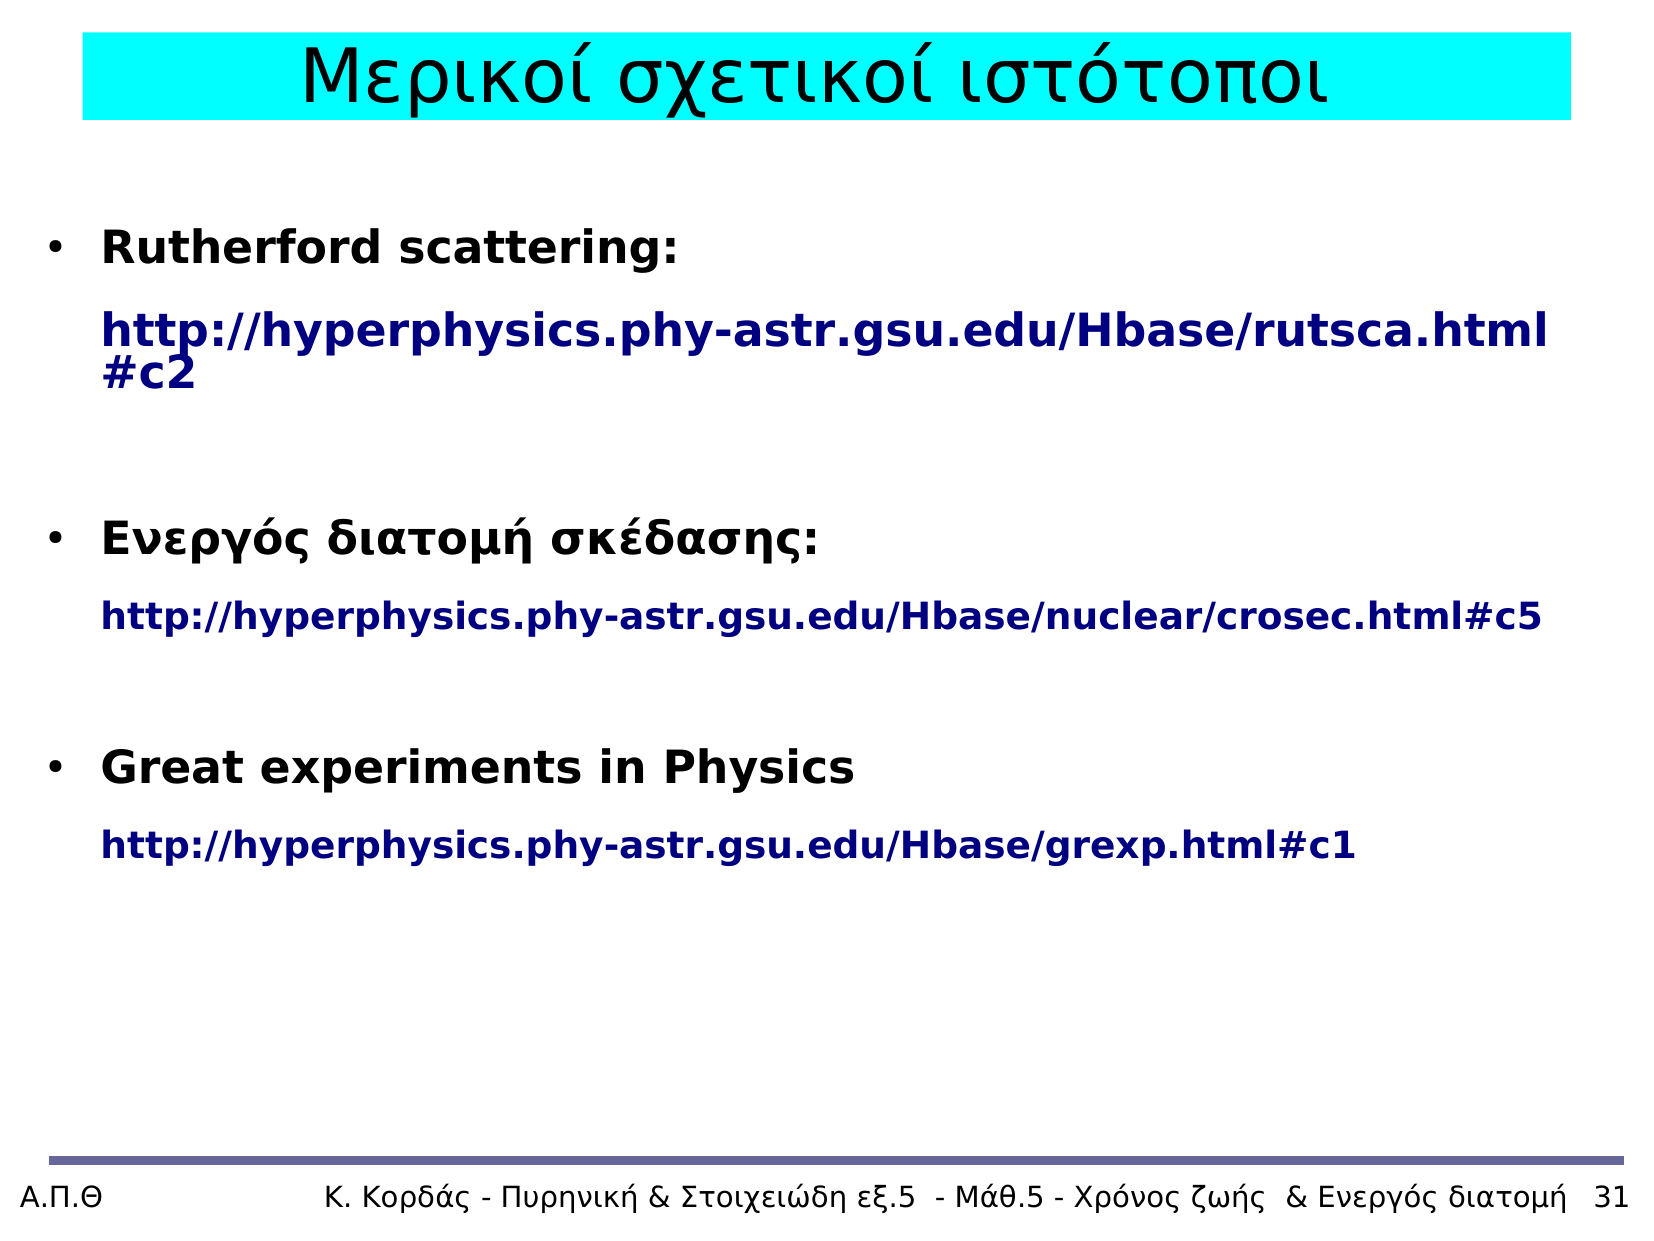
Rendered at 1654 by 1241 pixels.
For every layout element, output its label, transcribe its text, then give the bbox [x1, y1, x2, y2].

list Rutherford scattering: http://hyperphysics.phy-astr.gsu.edu/Hbase/rutsca.html#c2 Ενεργός διατομή σκέδασης: http://hyperphysics.phy-astr.gsu.edu/Hbase/nuclear/crosec.html#c5 Great experiments in Physics http://hyperphysics.phy-astr.gsu.edu/Hbase/grexp.html#c1 [29, 138, 1560, 1100]
title Μερικοί σχετικοί ιστότοποι [82, 32, 1571, 120]
